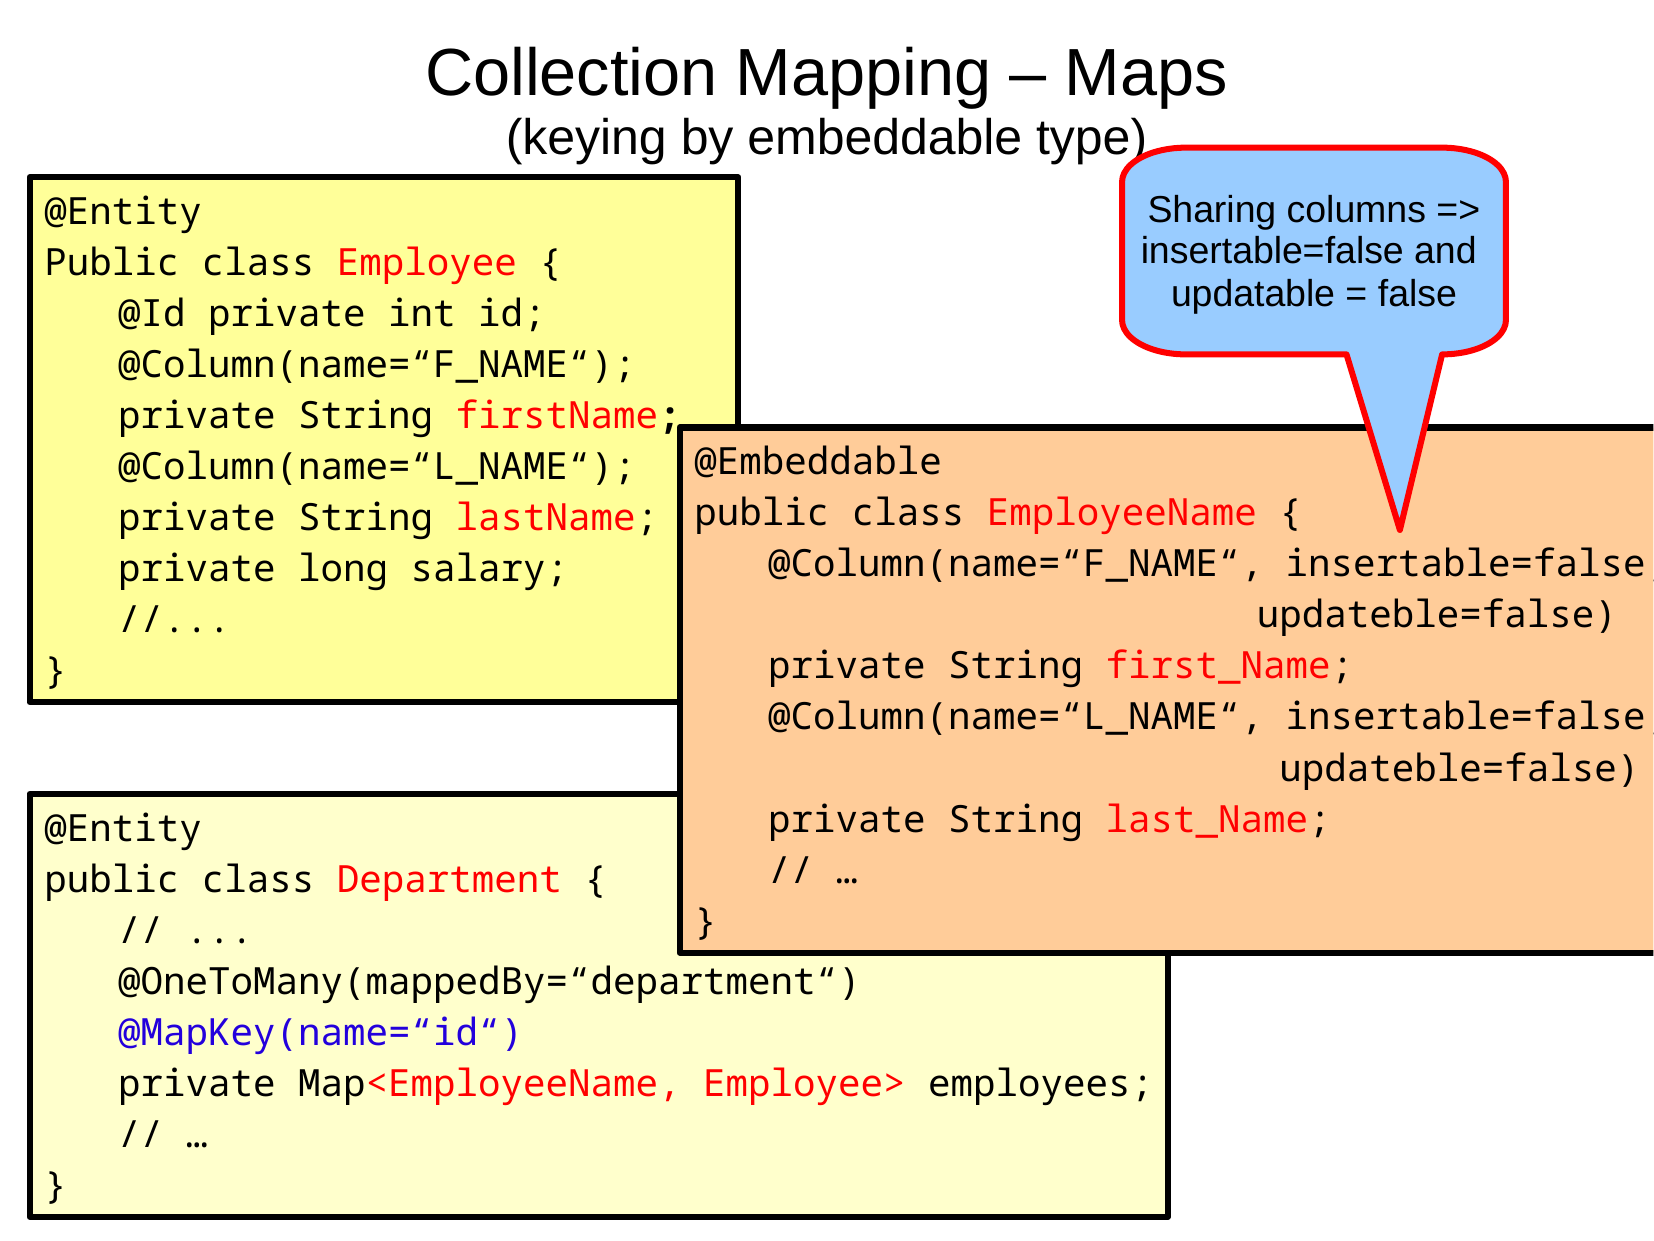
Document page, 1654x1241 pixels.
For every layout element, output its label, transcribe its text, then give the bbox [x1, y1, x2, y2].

text_box @Embeddable public class EmployeeName { @Column(name=“F_NAME“, insertable=false, updateble=false) private String first_Name; @Column(name=“L_NAME“, insertable=false, updateble=false) private String last_Name; // … } [679, 427, 1654, 878]
title Collection Mapping – Maps (keying by embeddable type) [0, 3, 1654, 196]
text_box @Entity Public class Employee { @Id private int id; @Column(name=“F_NAME“); private String firstName; @Column(name=“L_NAME“); private String lastName; private long salary; //... } [29, 177, 739, 629]
text_box @Entity public class Department { // ... @OneToMany(mappedBy=“department“) @MapKey(name=“id“) private Map<EmployeeName, Employee> employees; // … } [29, 793, 1168, 1157]
text_box Sharing columns => insertable=false and updatable = false [1122, 147, 1506, 530]
